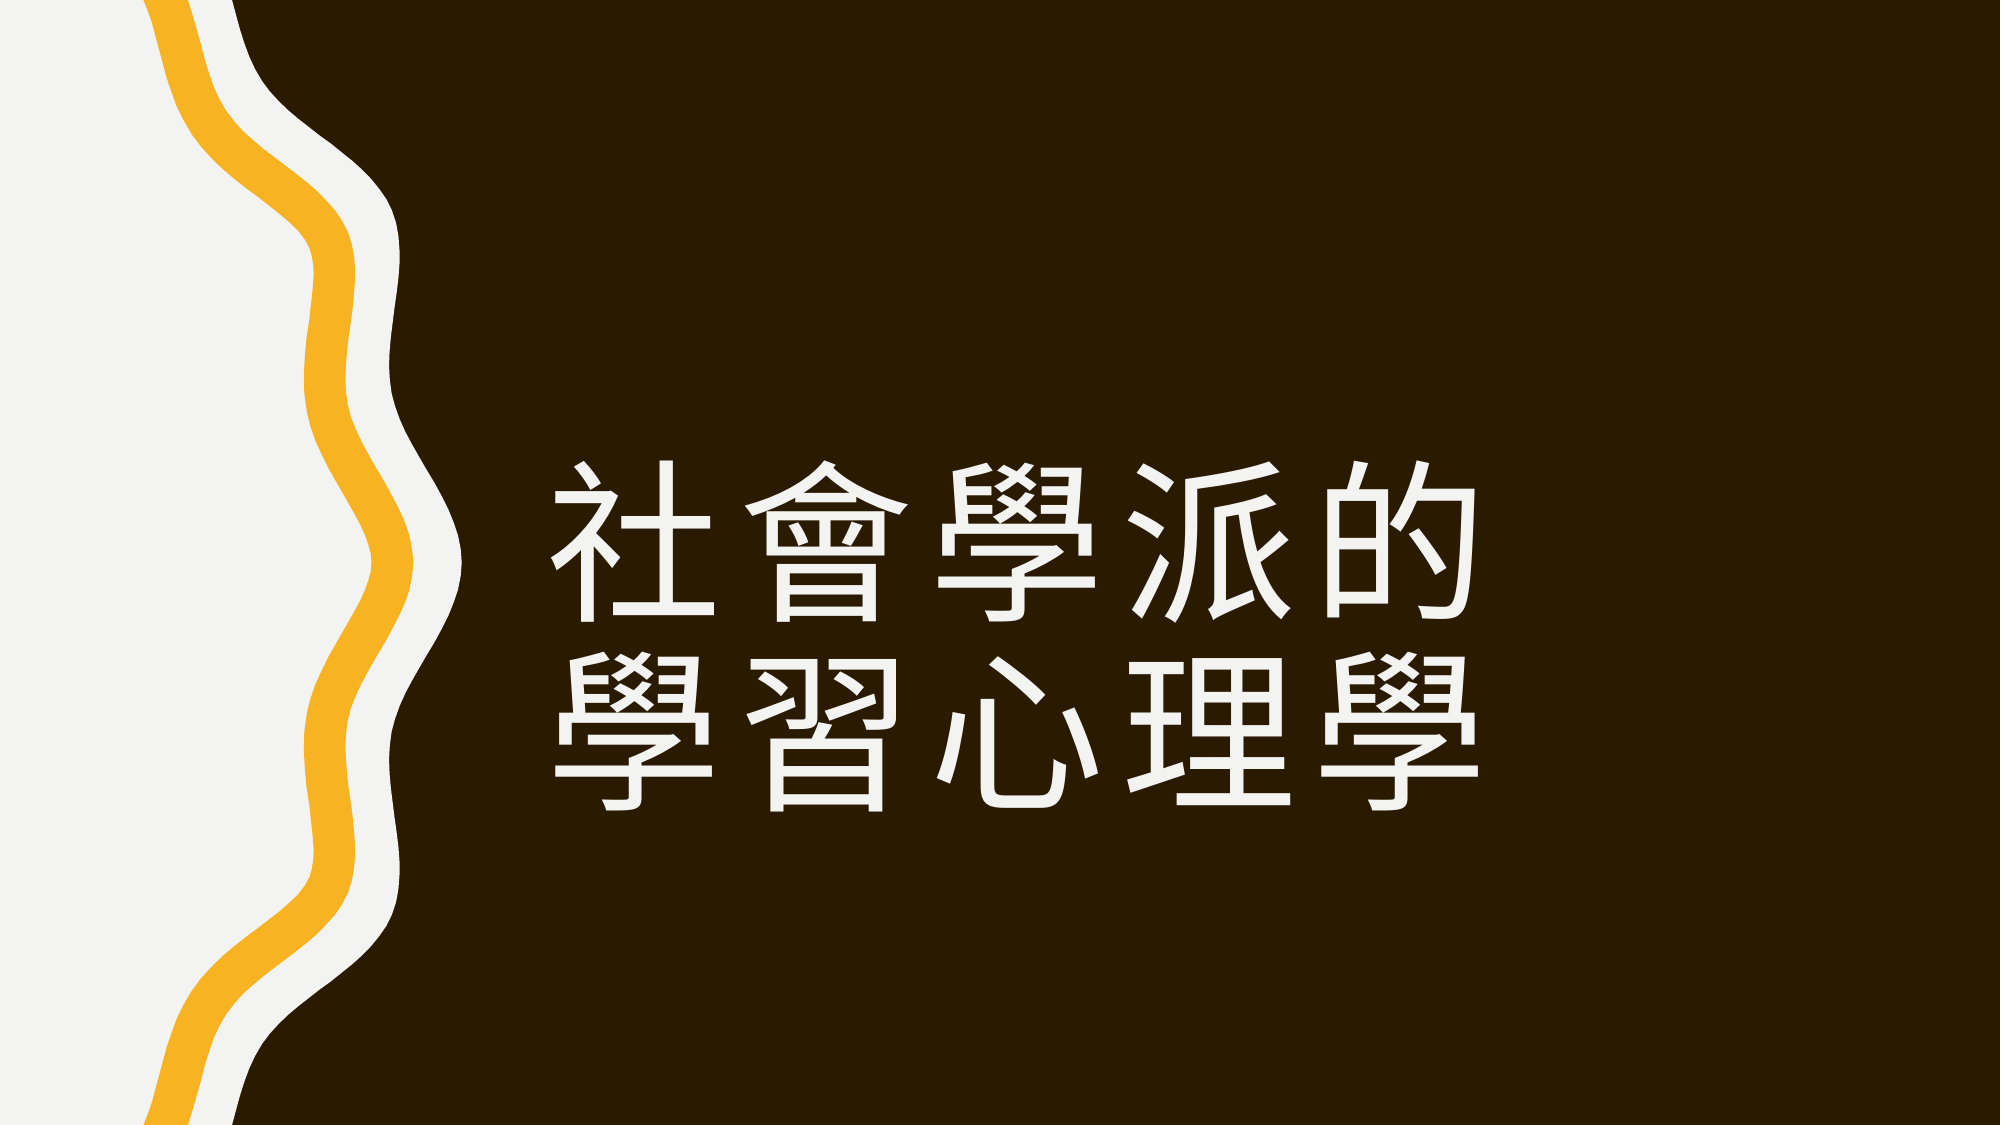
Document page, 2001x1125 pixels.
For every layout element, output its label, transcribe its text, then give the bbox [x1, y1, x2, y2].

title 社會學派的 學習心理學 [531, 176, 1876, 843]
